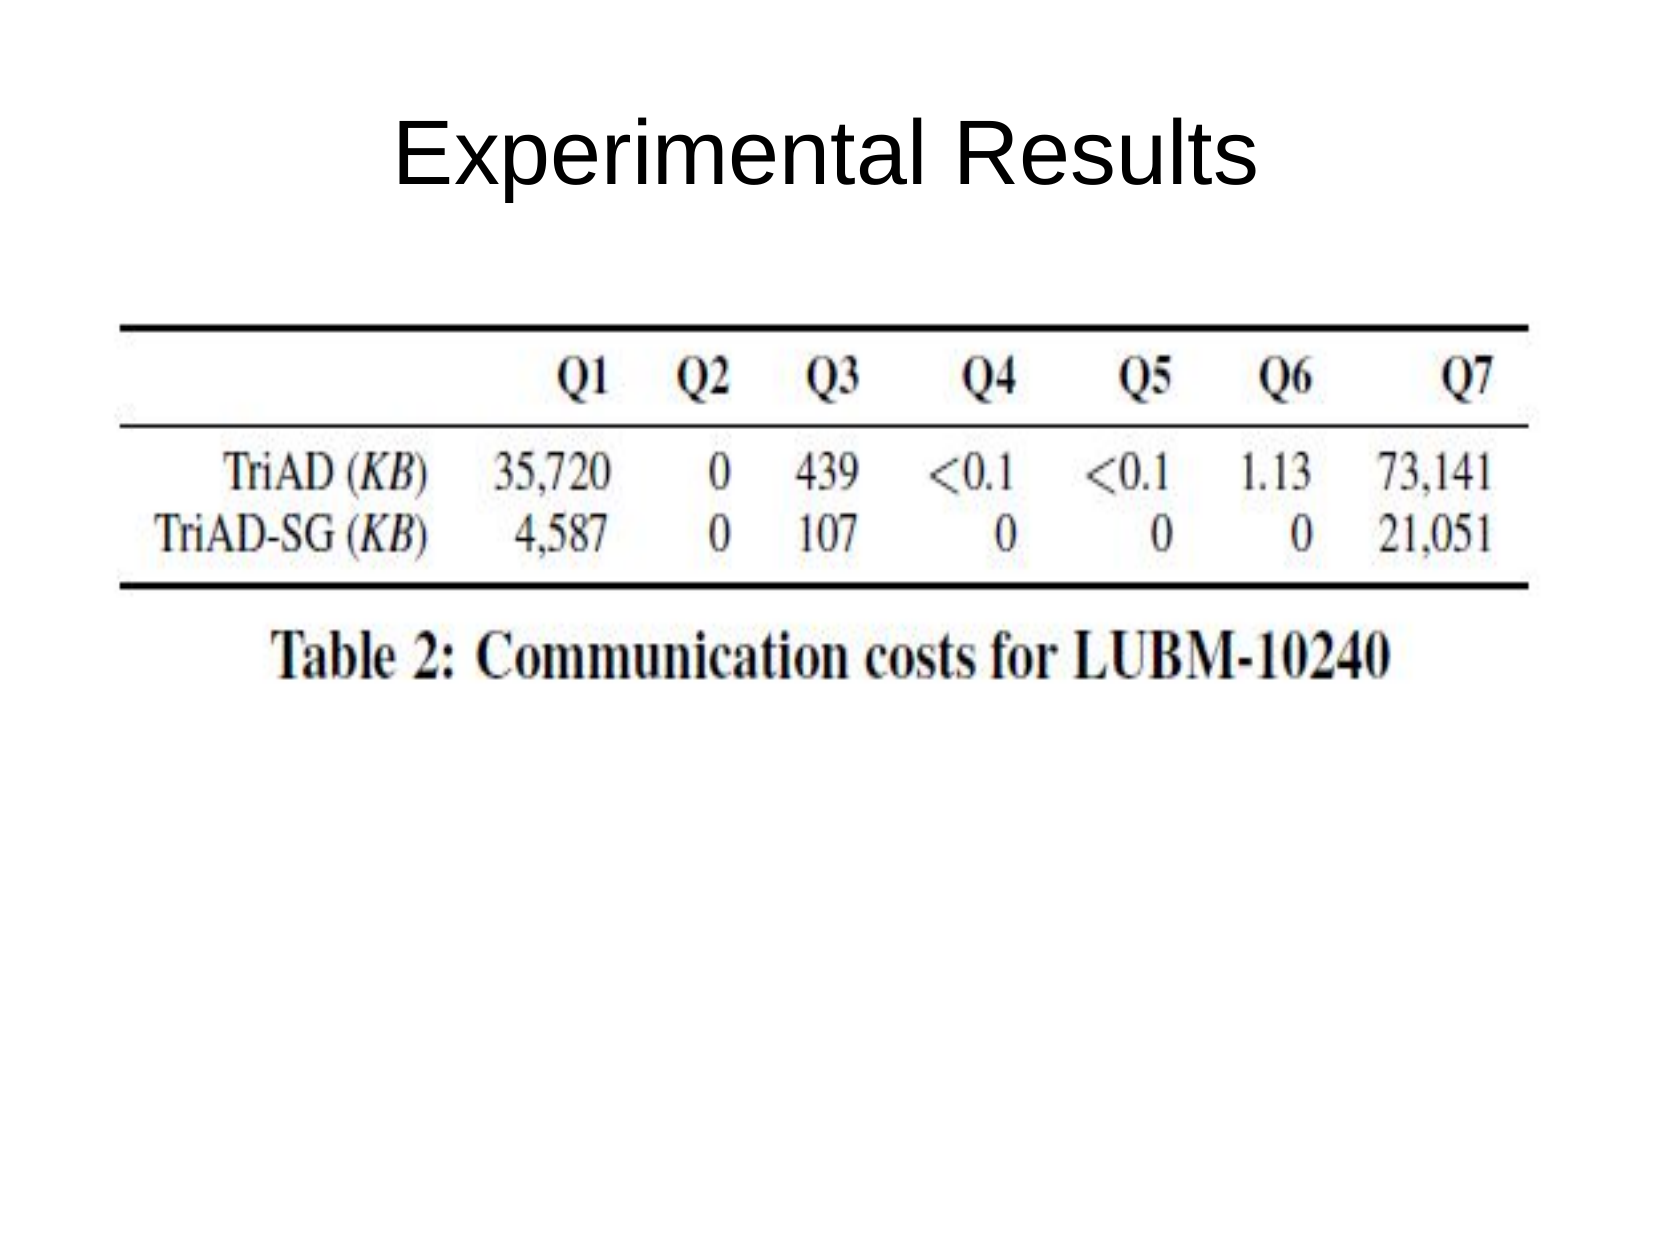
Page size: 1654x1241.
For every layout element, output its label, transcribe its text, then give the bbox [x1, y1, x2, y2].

picture [94, 295, 1548, 697]
title Experimental Results [82, 49, 1571, 257]
